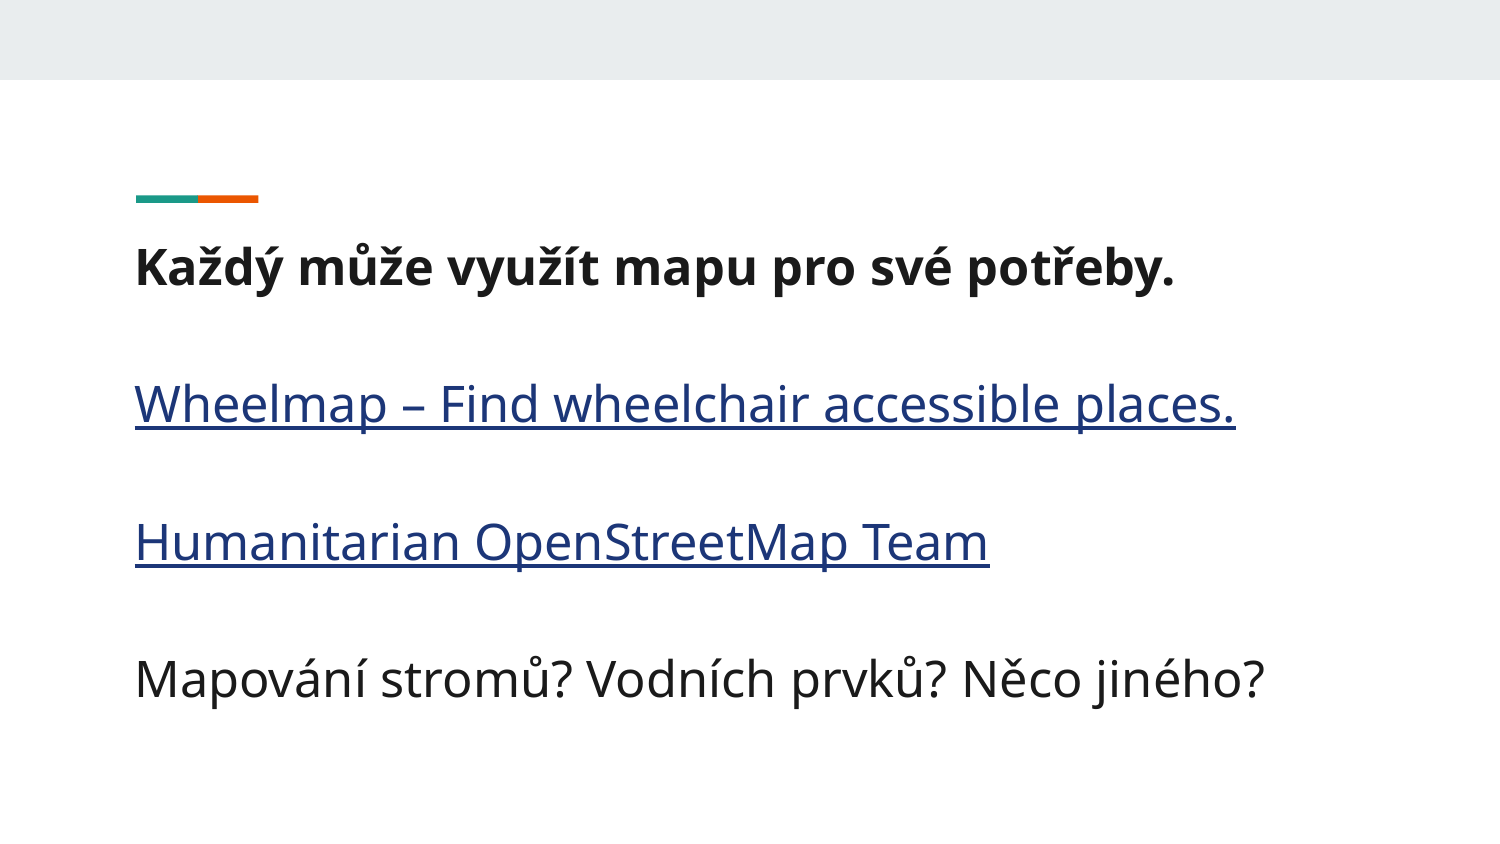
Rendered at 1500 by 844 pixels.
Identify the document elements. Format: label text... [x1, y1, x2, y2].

title Každý může využít mapu pro své potřeby. Wheelmap – Find wheelchair accessible places. Humanitarian OpenStreetMap Team Mapování stromů? Vodních prvků? Něco jiného? [119, 216, 1381, 730]
